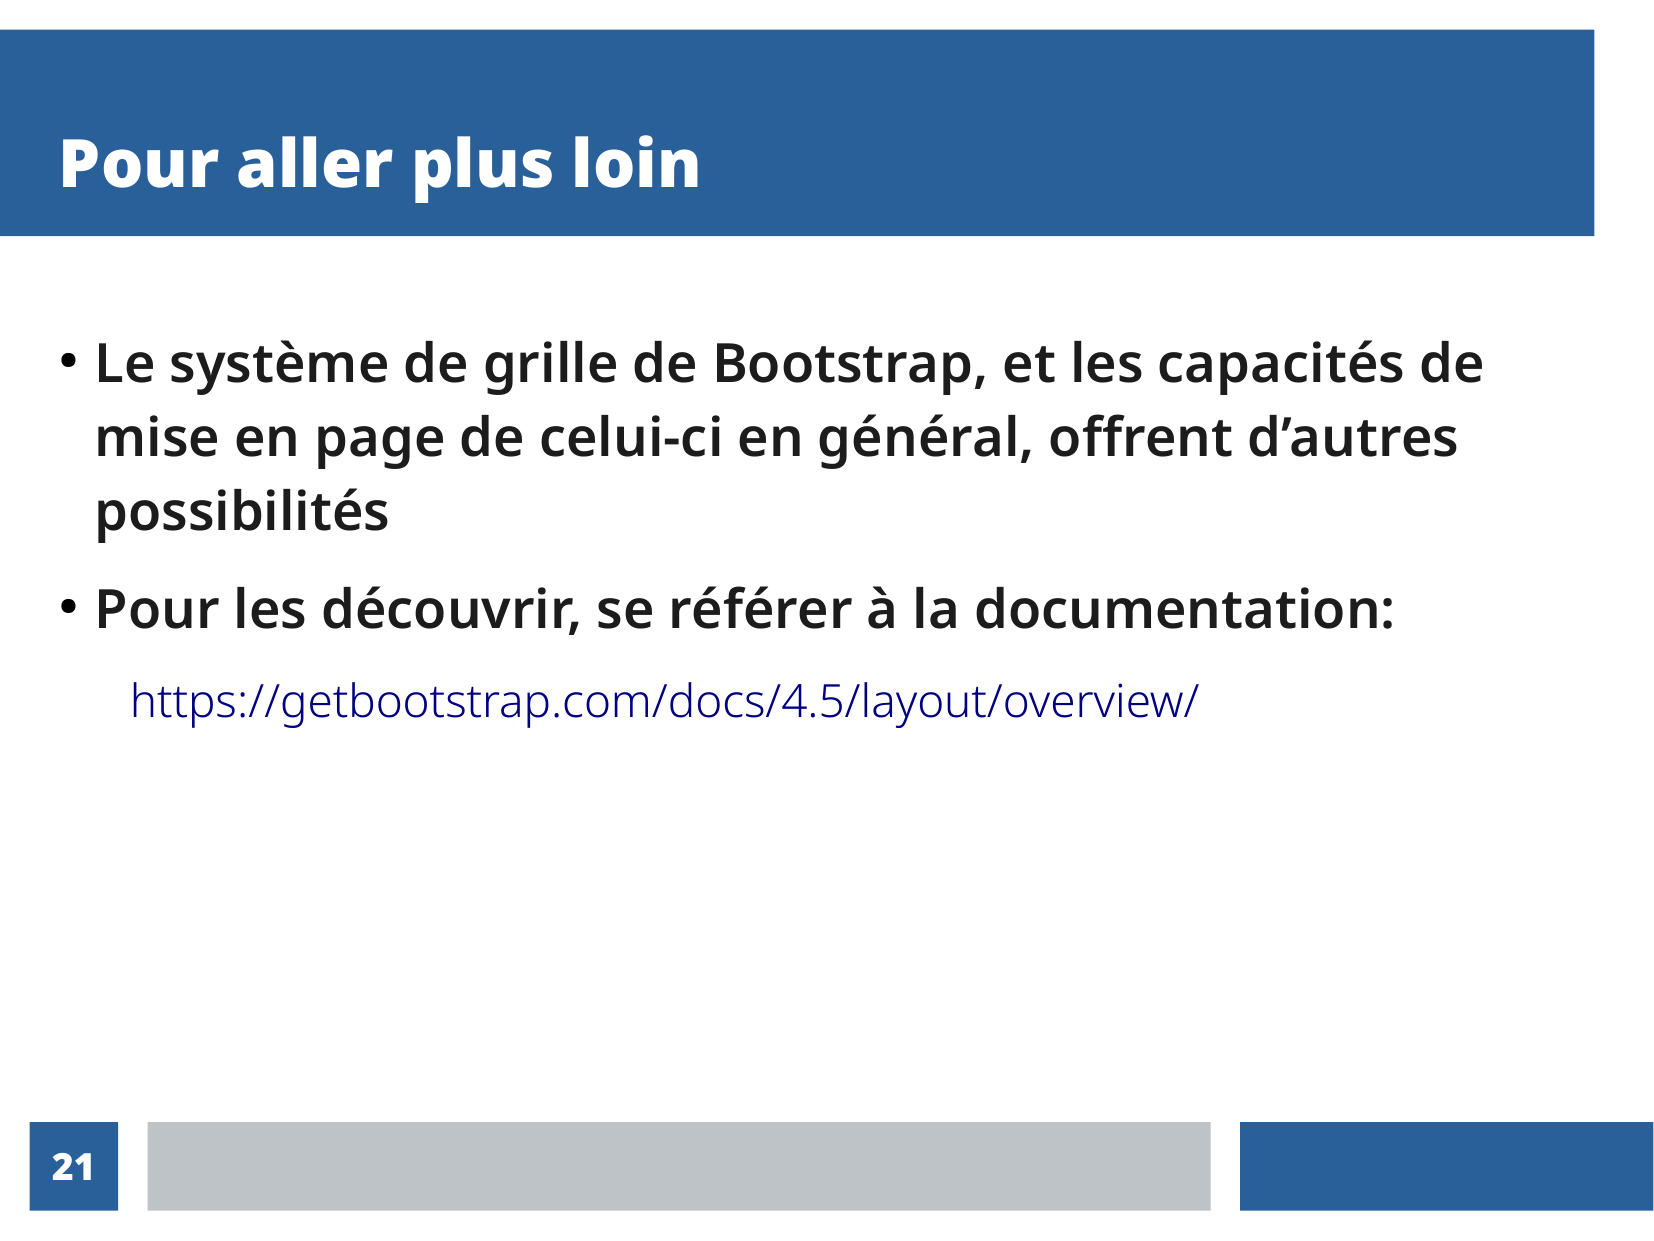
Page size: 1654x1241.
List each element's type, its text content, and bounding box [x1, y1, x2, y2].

title Pour aller plus loin [59, 59, 1595, 207]
list Le système de grille de Bootstrap, et les capacités de mise en page de celui-ci en général, offrent d’autres possibilités Pour les découvrir, se référer à la documentation: https://getbootstrap.com/docs/4.5/layout/overview/ [59, 324, 1565, 1093]
